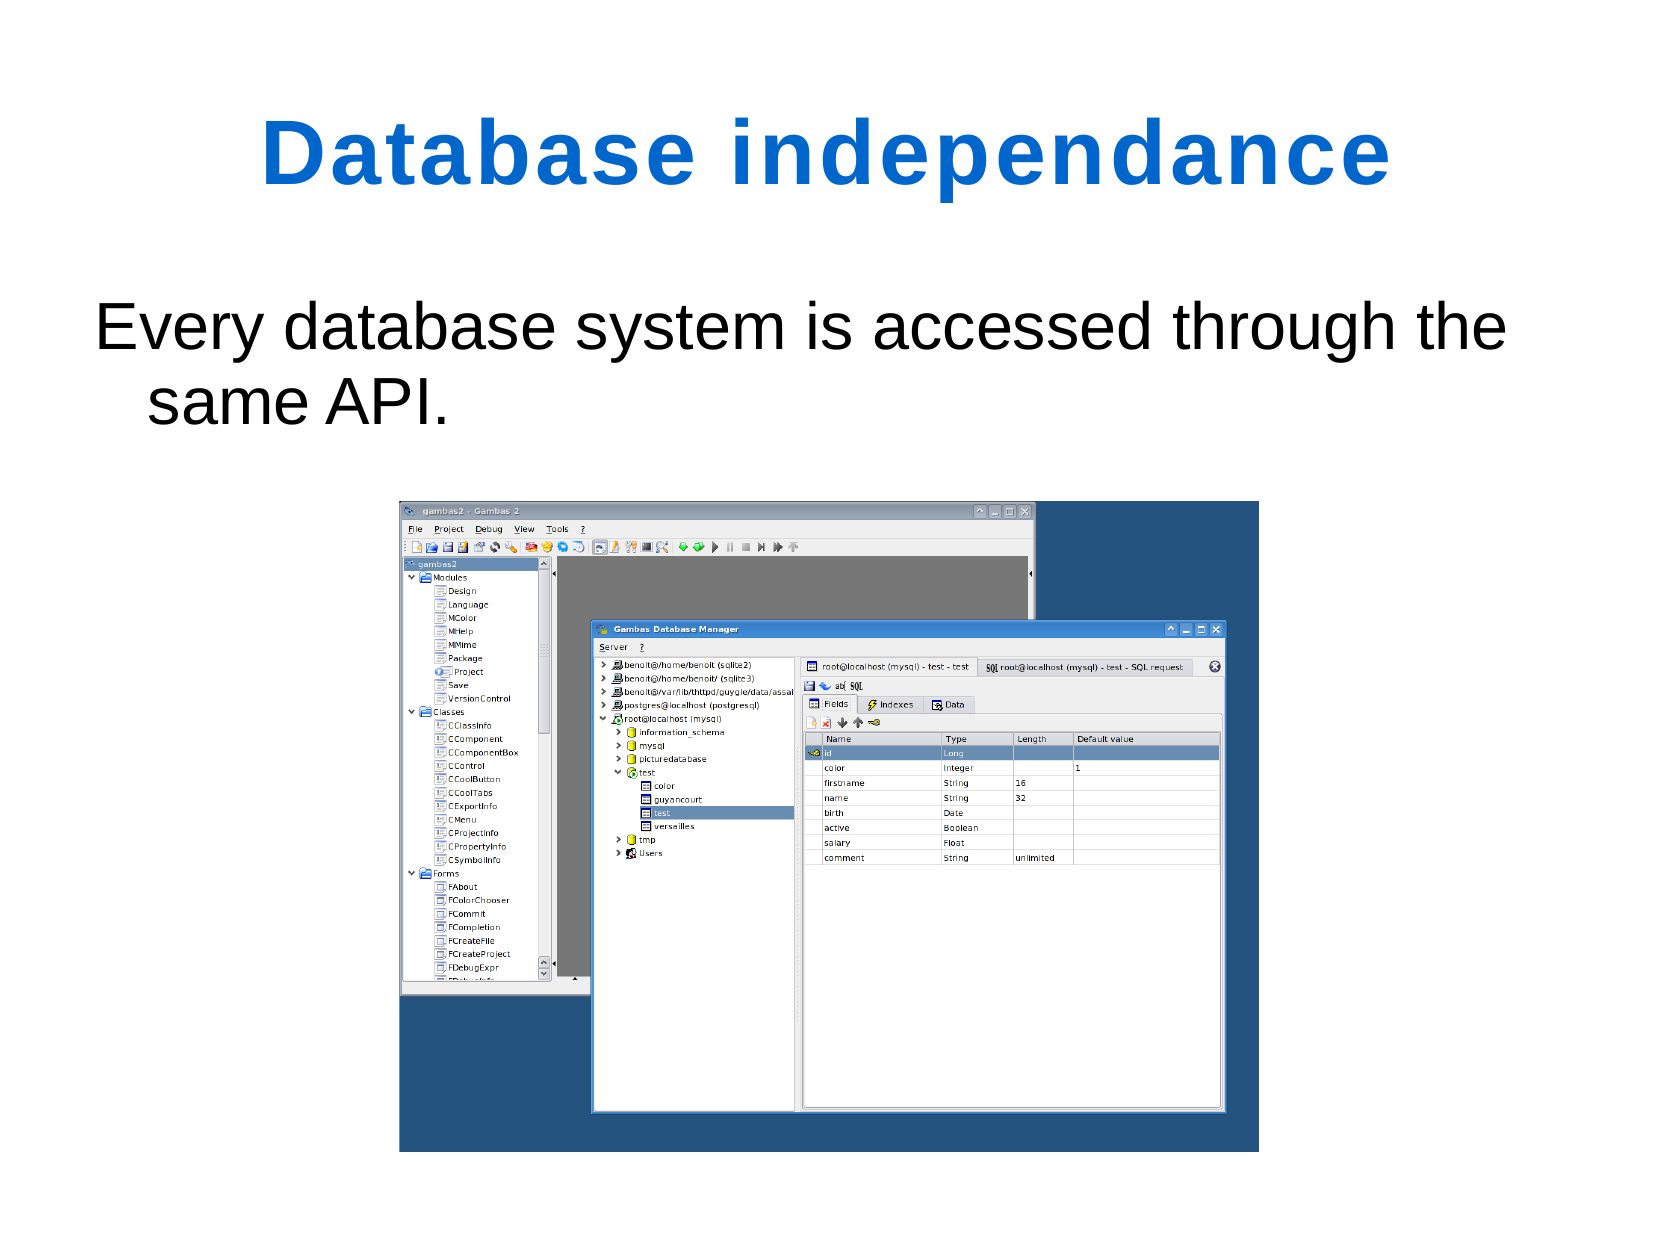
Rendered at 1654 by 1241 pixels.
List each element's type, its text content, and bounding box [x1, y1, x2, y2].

picture [399, 501, 1259, 1152]
title Database independance [82, 49, 1571, 257]
list Every database system is accessed through the same API. [76, 288, 1565, 1093]
